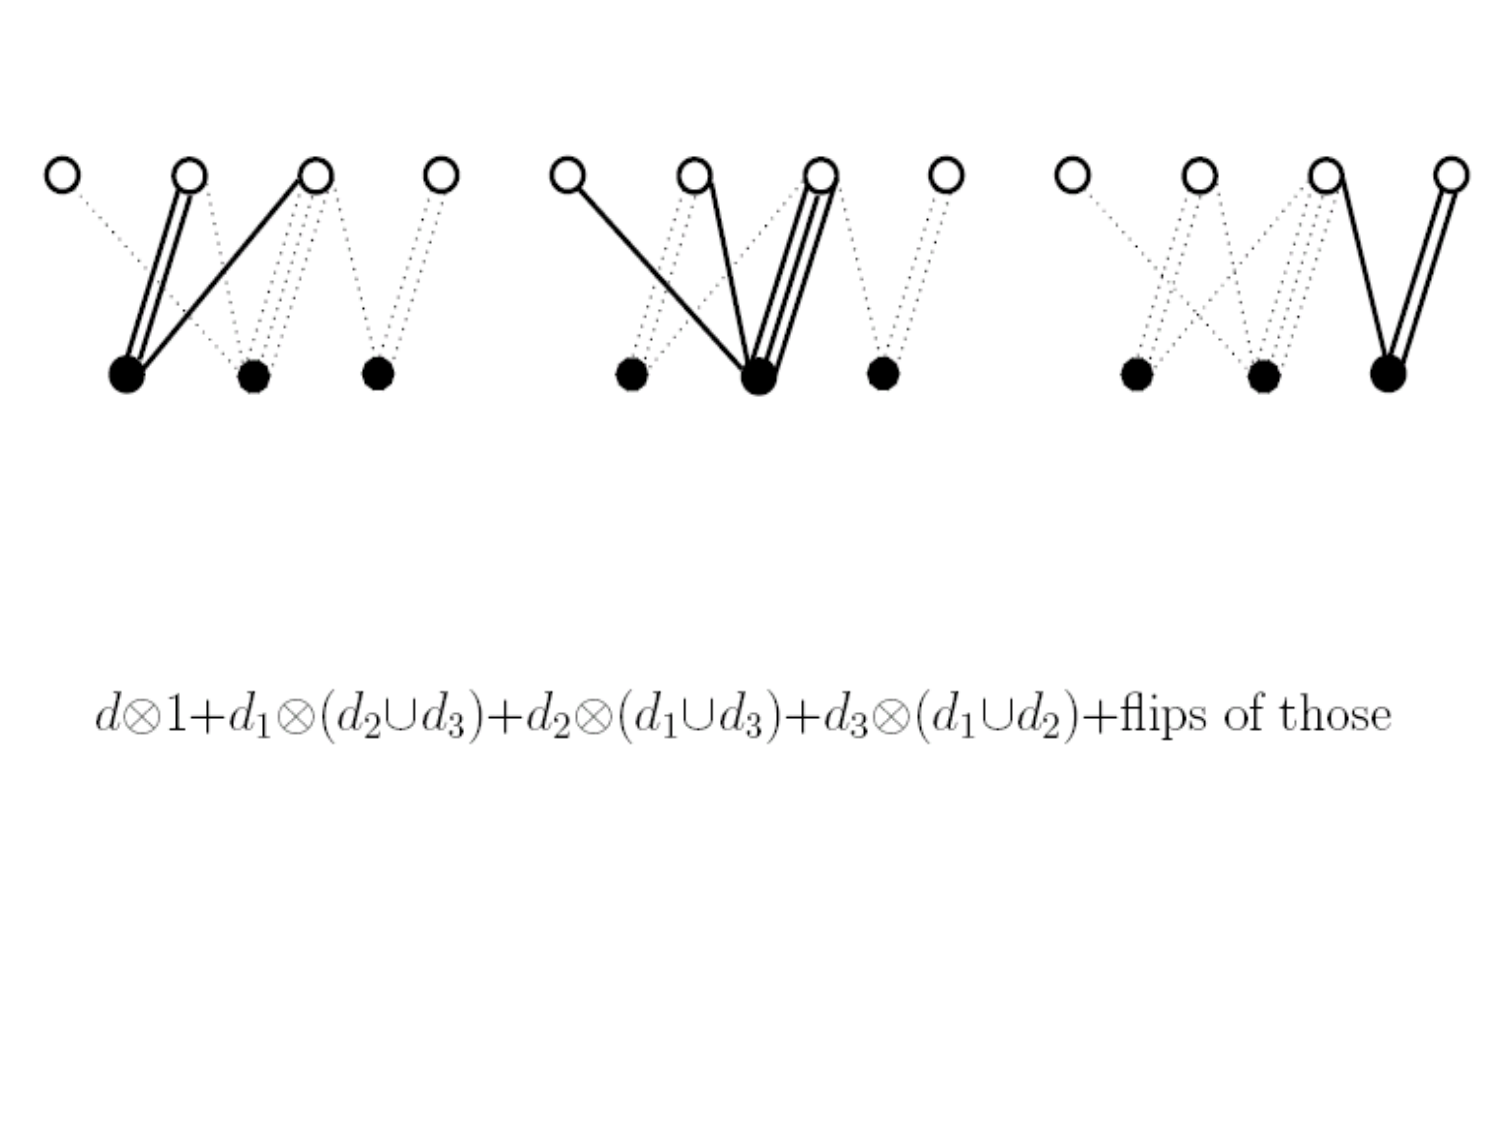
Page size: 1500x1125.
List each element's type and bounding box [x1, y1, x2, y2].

picture [0, 124, 1500, 461]
picture [62, 674, 1407, 764]
